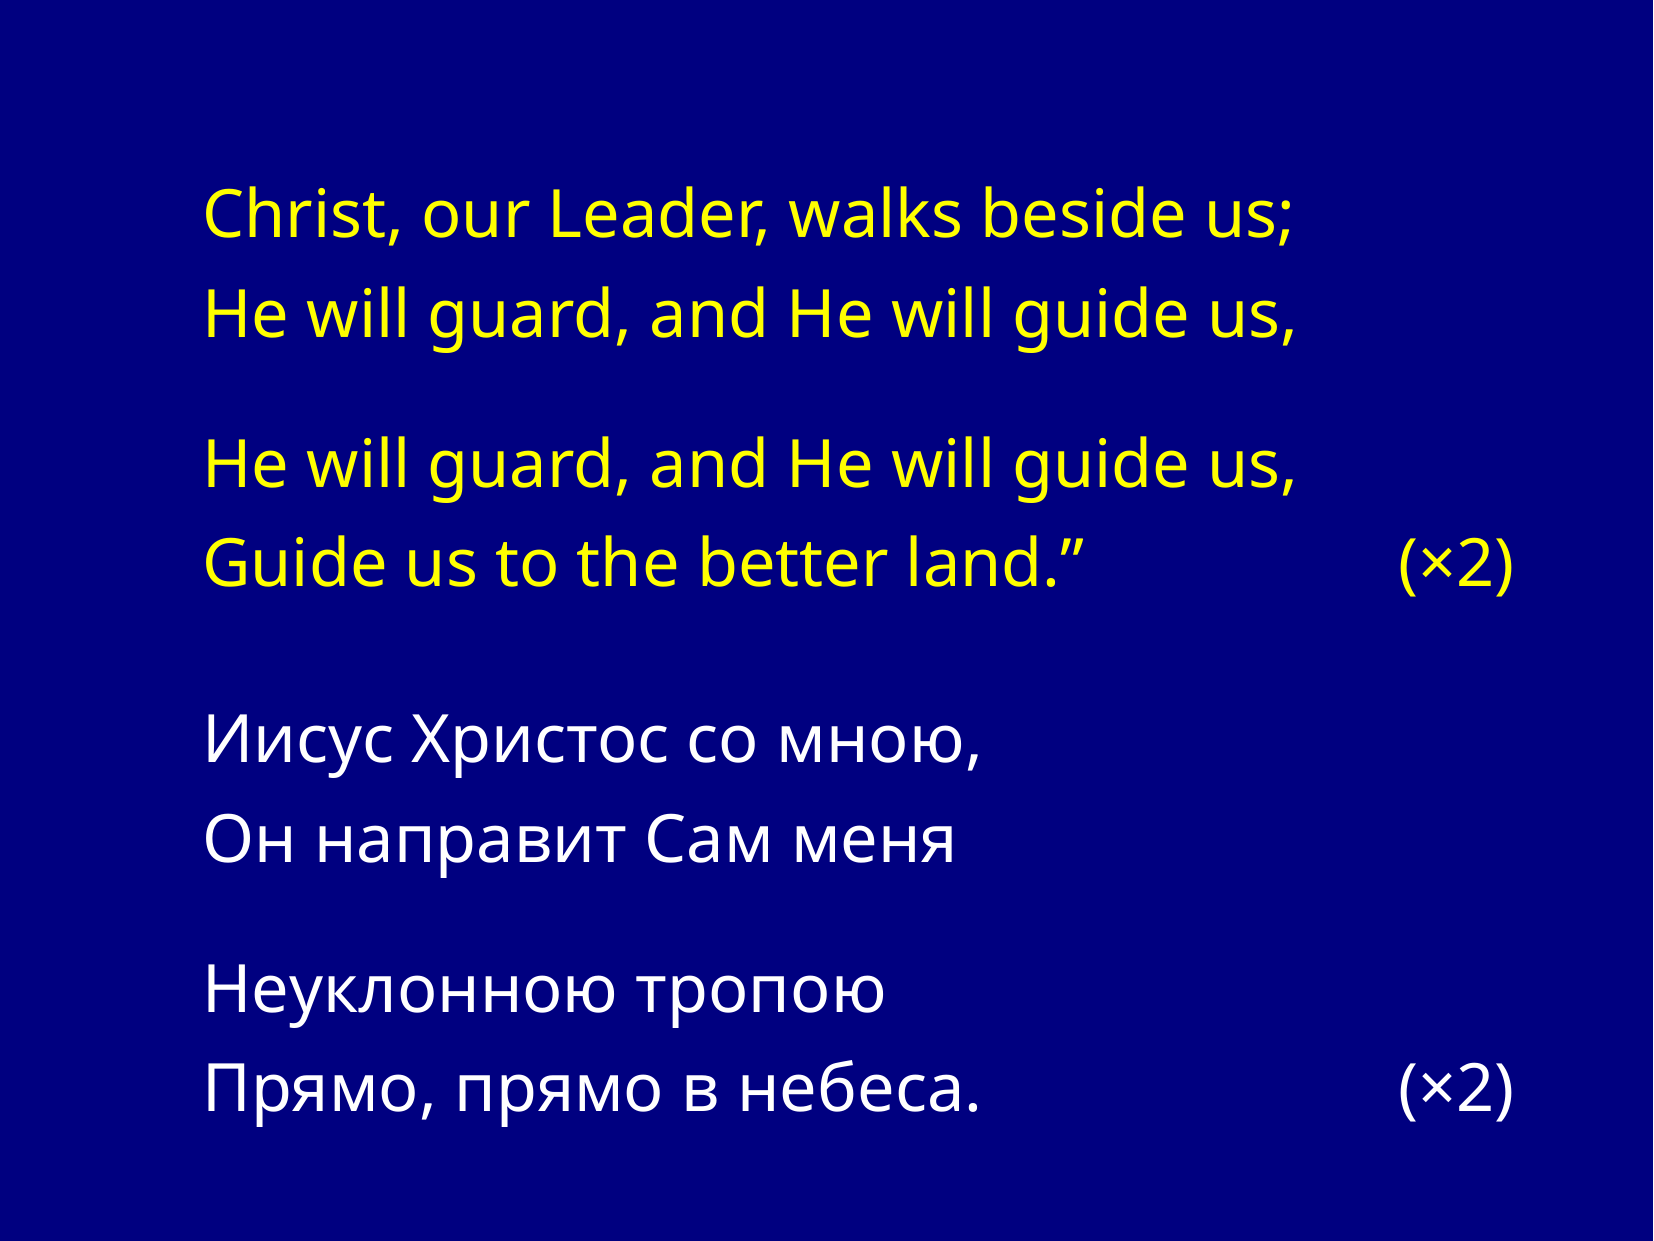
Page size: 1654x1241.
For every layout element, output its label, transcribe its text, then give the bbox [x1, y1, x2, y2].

text_box Christ, our Leader, walks beside us; He will guard, and He will guide us, He will guard, and He will guide us, Guide us to the better land.” (×2) [75, 150, 1576, 638]
text_box Иисус Христос со мною, Он направит Сам меня Неуклонною тропою Прямо, прямо в небеса. (×2) [75, 675, 1576, 1163]
